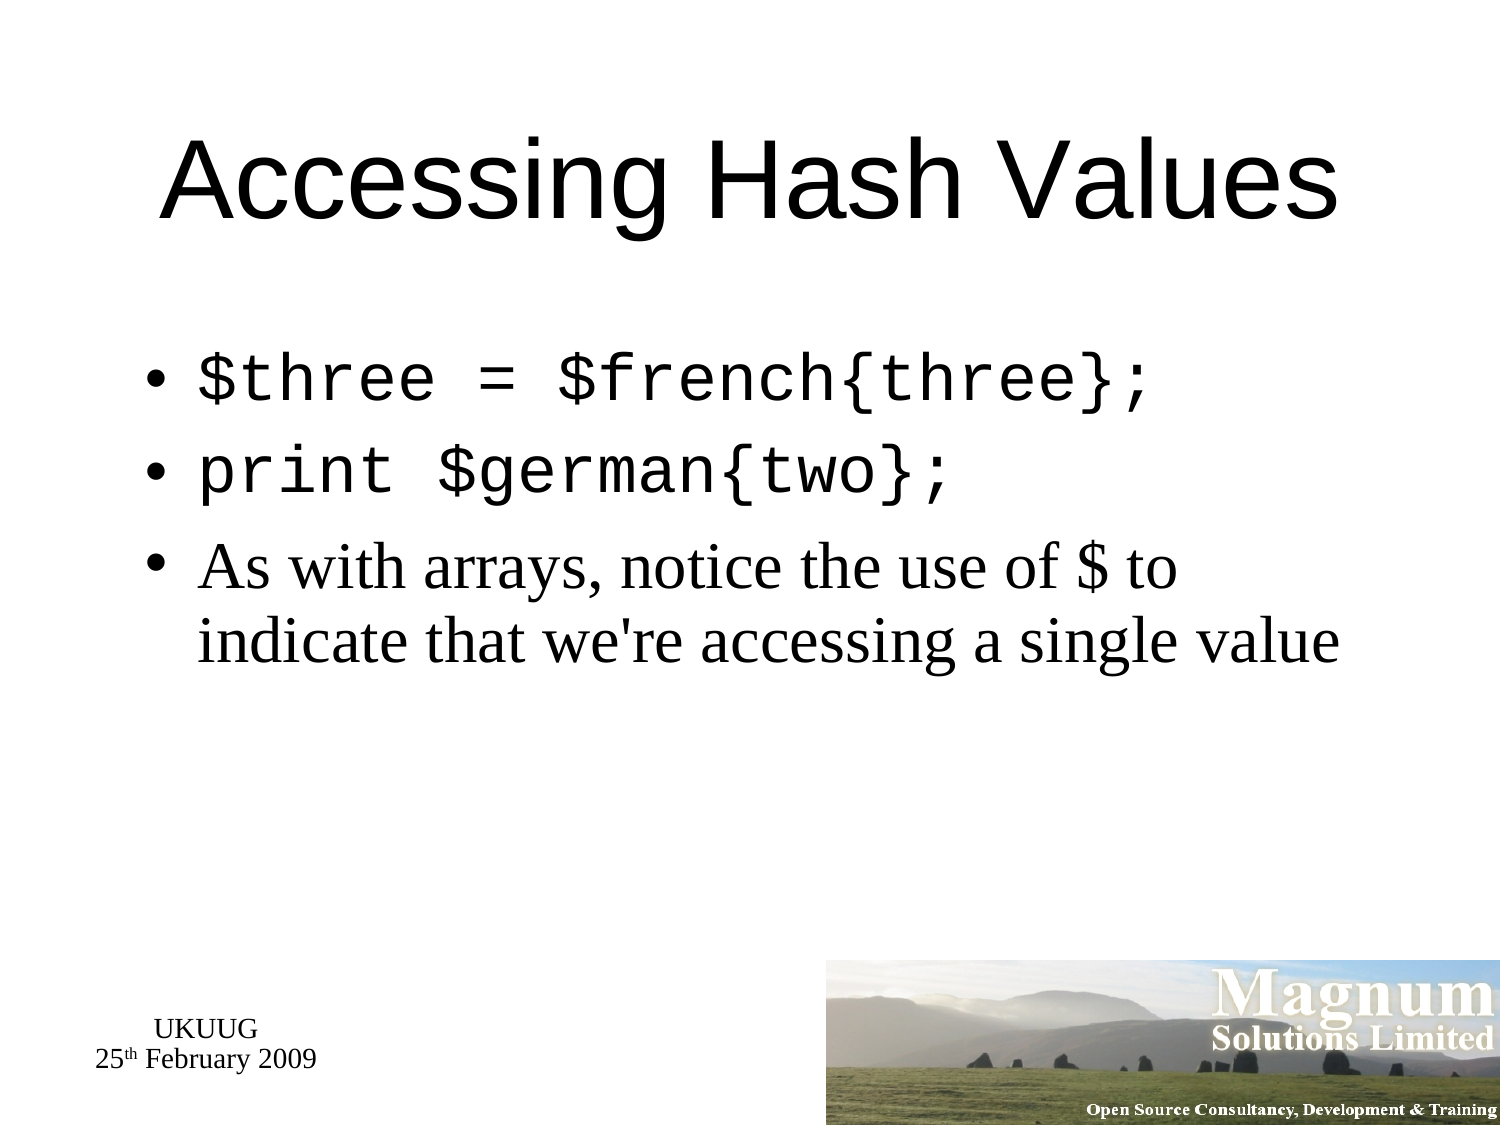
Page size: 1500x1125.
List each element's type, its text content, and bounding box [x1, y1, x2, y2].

list $three = $french{three}; print $german{two}; As with arrays, notice the use of $ to indicate that we're accessing a single value [112, 337, 1388, 1013]
picture [826, 960, 1500, 1125]
title Accessing Hash Values [112, 62, 1388, 250]
